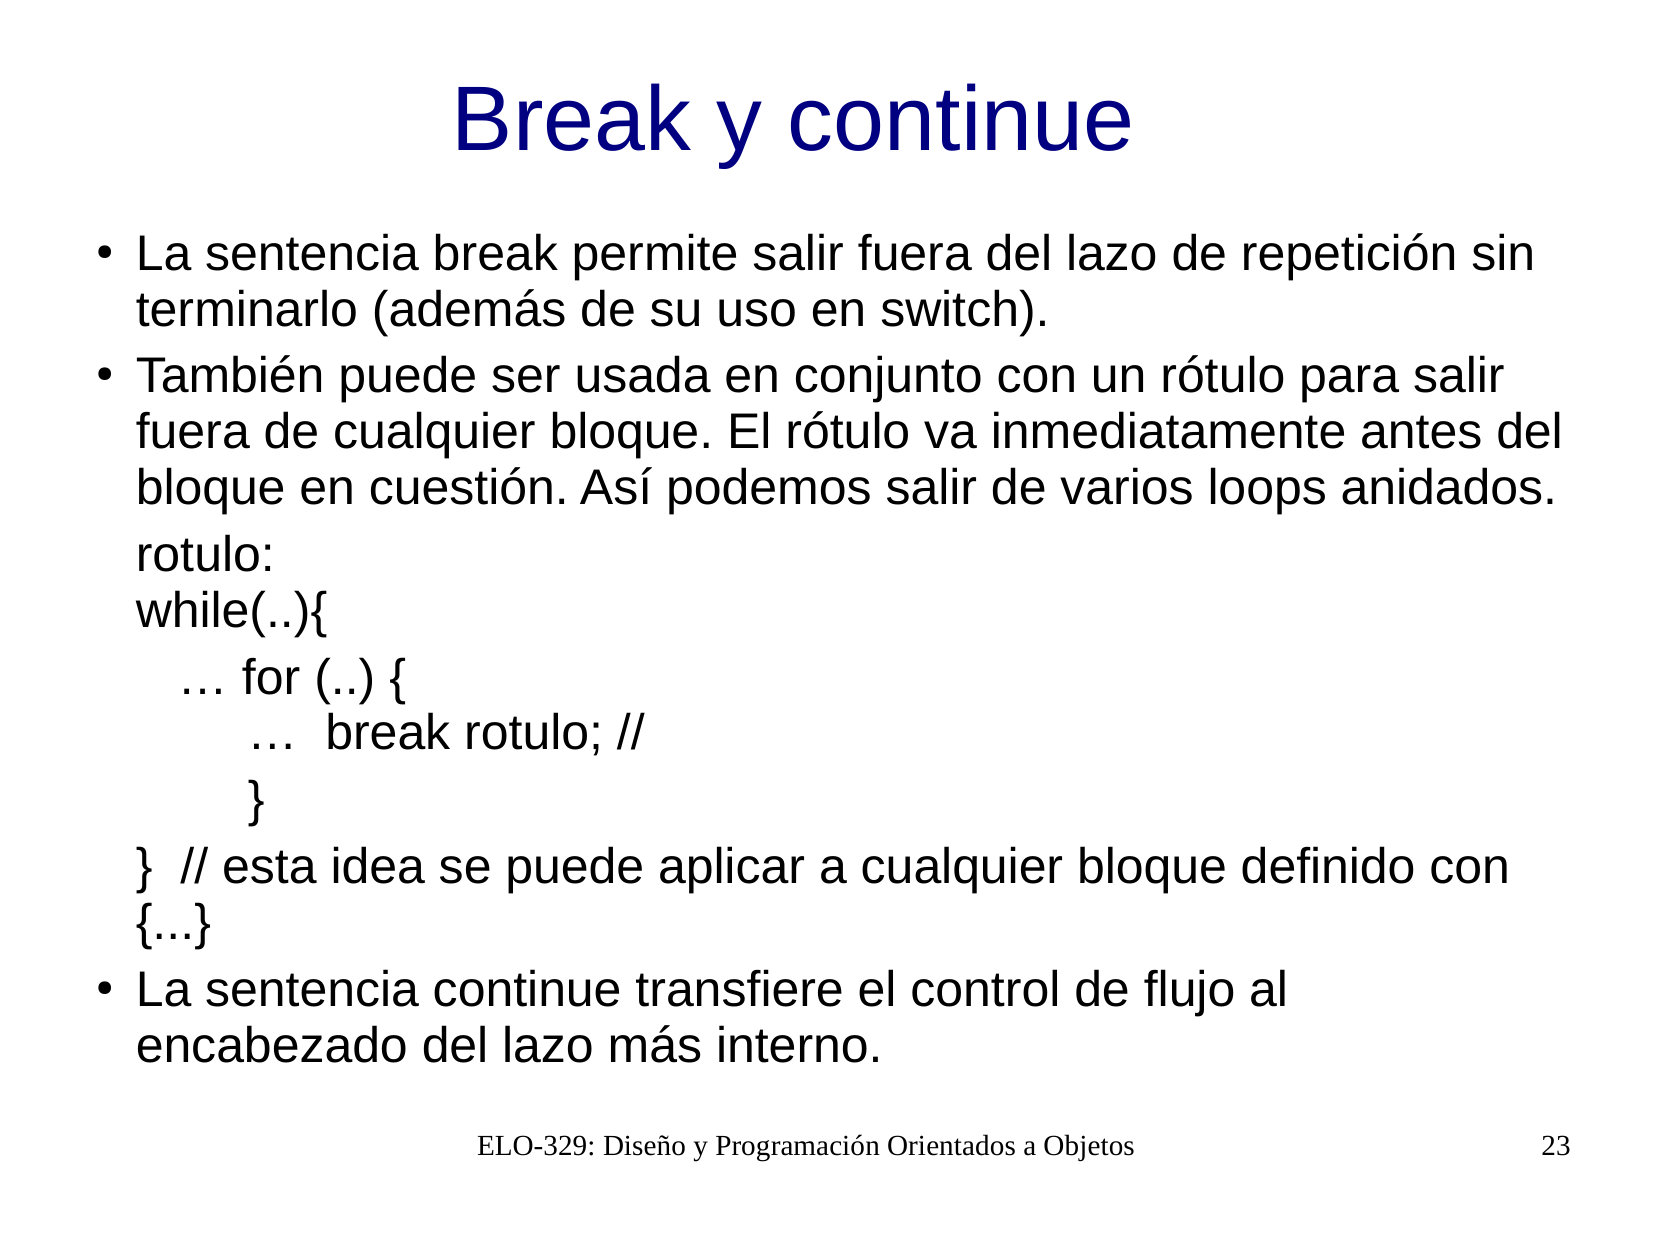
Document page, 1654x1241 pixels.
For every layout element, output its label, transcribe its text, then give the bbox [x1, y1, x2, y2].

list La sentencia break permite salir fuera del lazo de repetición sin terminarlo (además de su uso en switch). También puede ser usada en conjunto con un rótulo para salir fuera de cualquier bloque. El rótulo va inmediatamente antes del bloque en cuestión. Así podemos salir de varios loops anidados. rotulo: while(..){ … for (..) { … break rotulo; // } } // esta idea se puede aplicar a cualquier bloque definido con {...} La sentencia continue transfiere el control de flujo al encabezado del lazo más interno. [82, 225, 1571, 1126]
title Break y continue [82, 56, 1571, 181]
